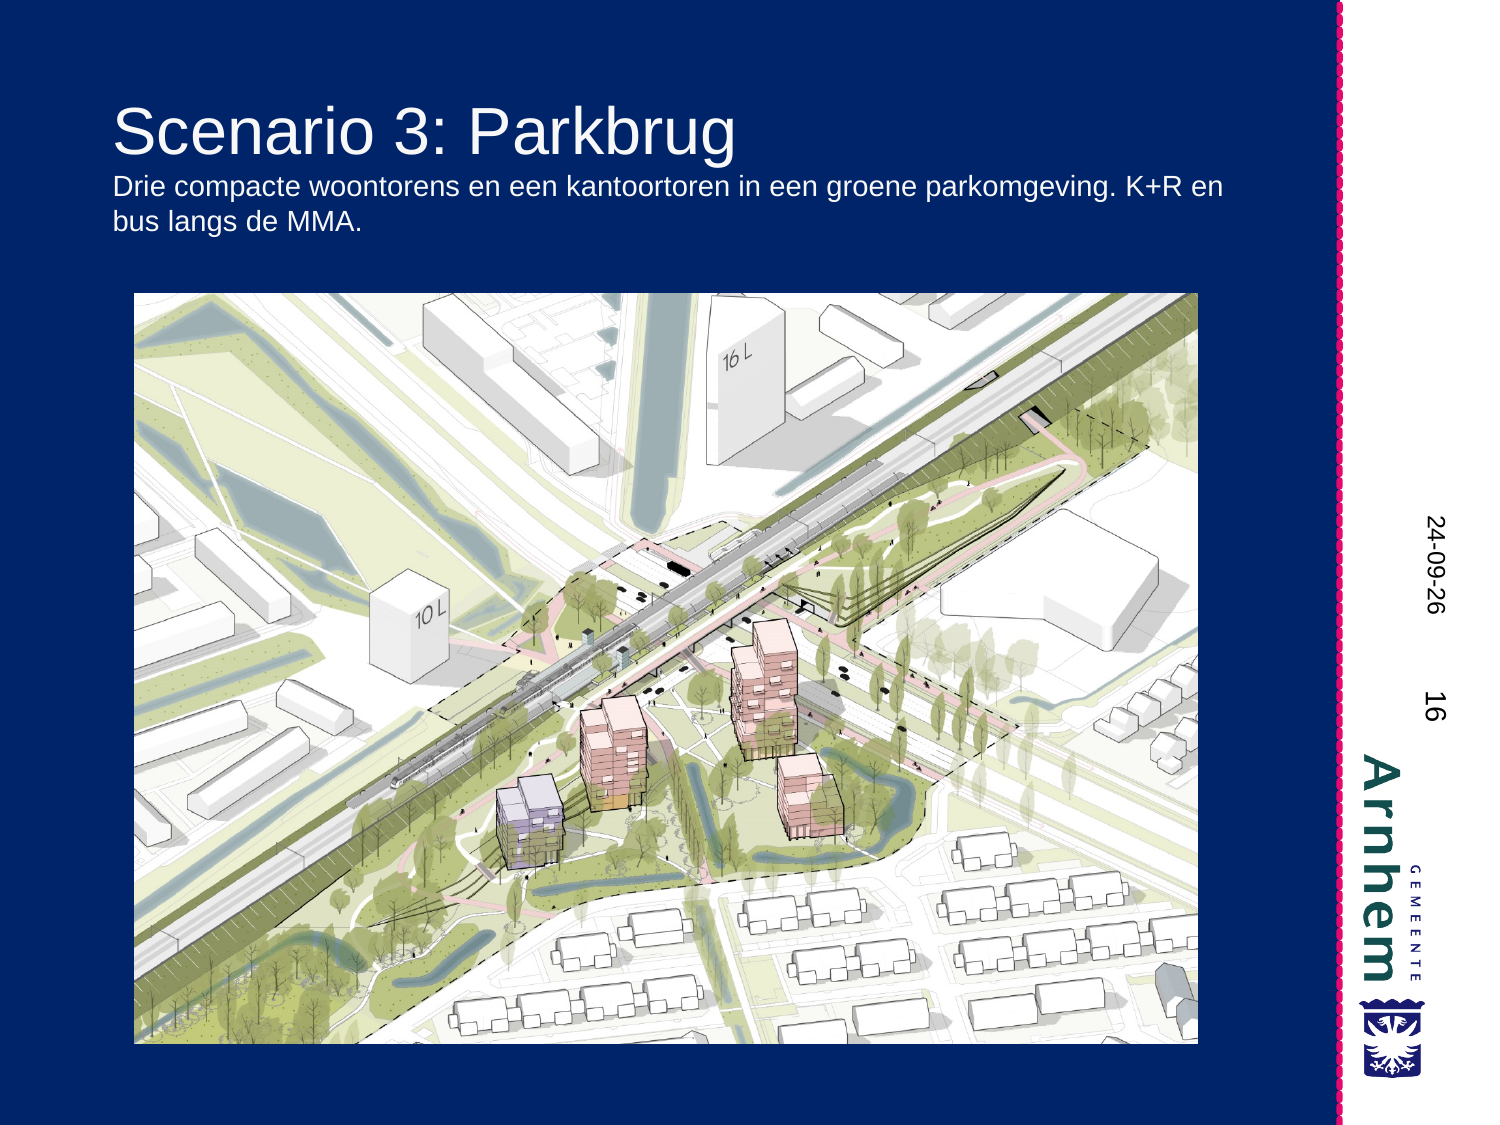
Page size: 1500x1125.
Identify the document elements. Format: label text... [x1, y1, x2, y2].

text_box Scenario 3: Parkbrug Drie compacte woontorens en een kantoortoren in een groene parkomgeving. K+R en bus langs de MMA. [112, 87, 1270, 251]
picture [134, 293, 1198, 1044]
text_box 16 [1412, 675, 1463, 751]
text_box 15-2-2022 [1410, 500, 1461, 688]
